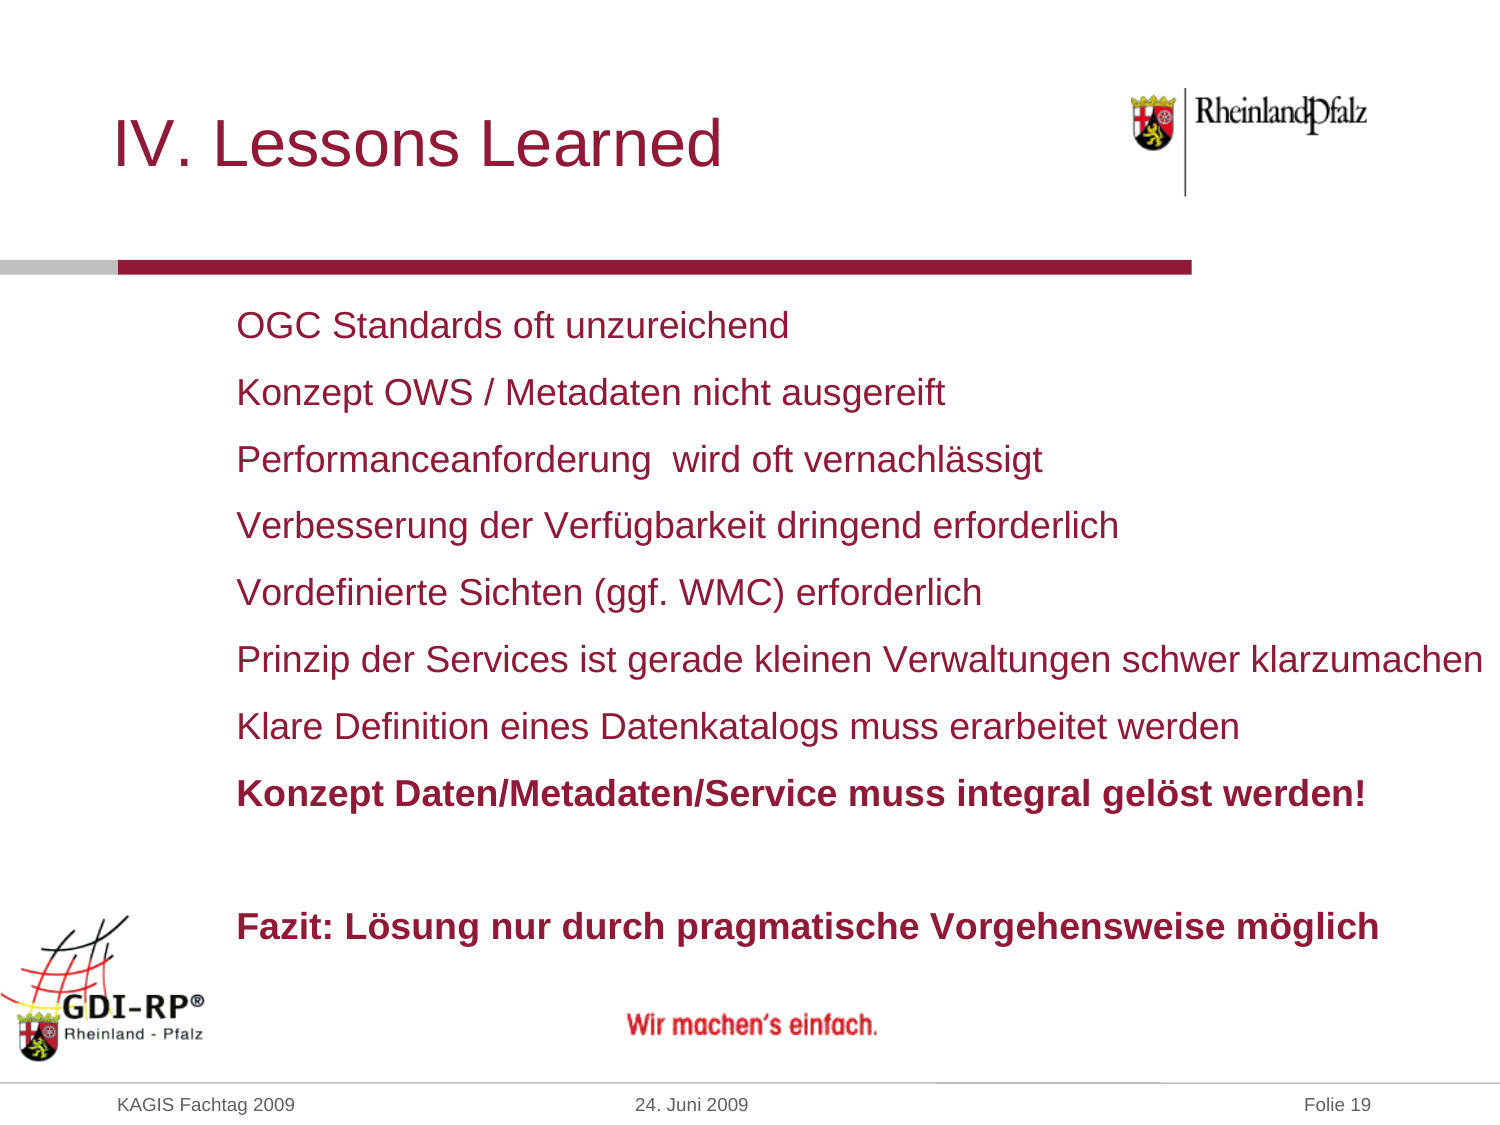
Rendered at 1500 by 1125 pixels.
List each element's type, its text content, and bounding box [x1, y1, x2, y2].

title IV. Lessons Learned [112, 70, 1071, 216]
picture [0, 915, 207, 1063]
picture [620, 1003, 897, 1045]
list OGC Standards oft unzureichend Konzept OWS / Metadaten nicht ausgereift Performanceanforderung wird oft vernachlässigt Verbesserung der Verfügbarkeit dringend erforderlich Vordefinierte Sichten (ggf. WMC) erforderlich Prinzip der Services ist gerade kleinen Verwaltungen schwer klarzumachen Klare Definition eines Datenkatalogs muss erarbeitet werden Konzept Daten/Metadaten/Service muss integral gelöst werden! Fazit: Lösung nur durch pragmatische Vorgehensweise möglich [236, 308, 1500, 1125]
picture [1131, 88, 1447, 198]
